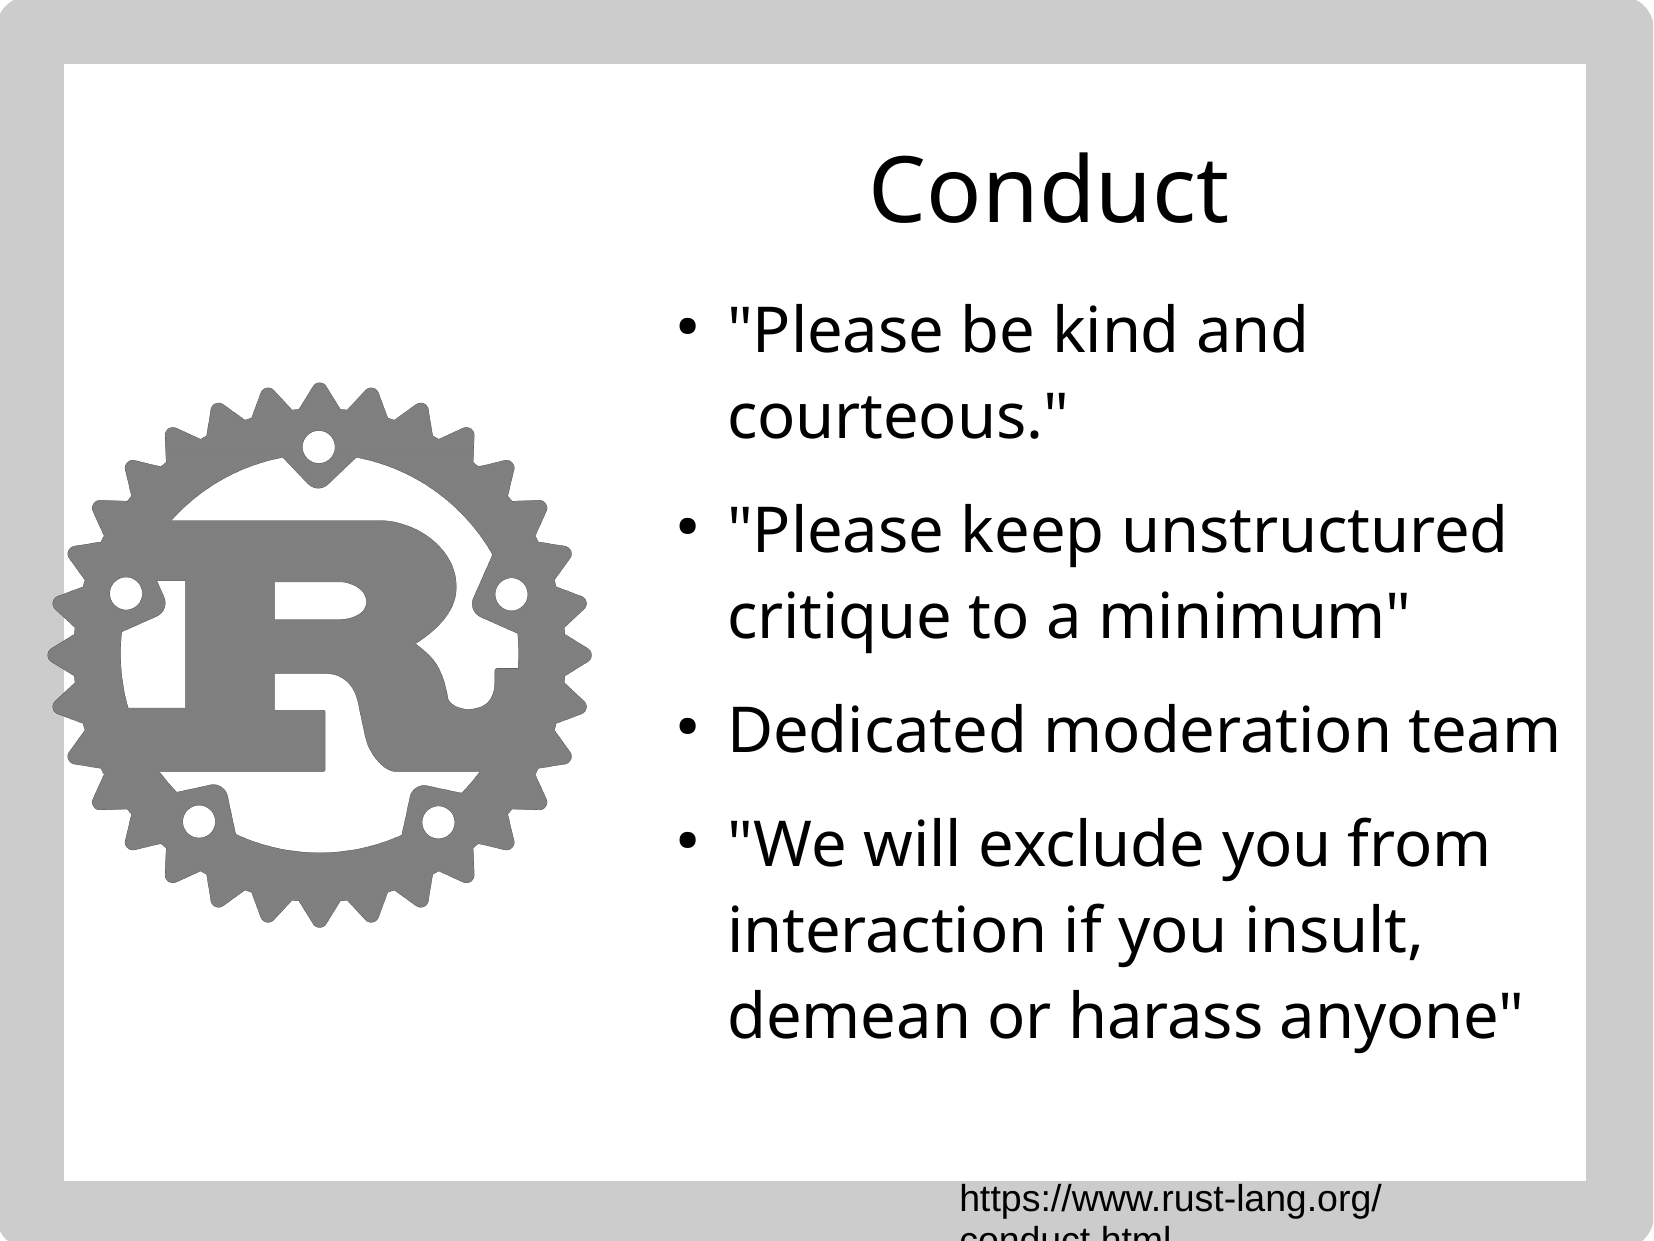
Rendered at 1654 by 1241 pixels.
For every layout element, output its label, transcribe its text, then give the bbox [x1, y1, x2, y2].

text_box https://www.rust-lang.org/conduct.html [944, 1170, 1609, 1241]
title Conduct [539, 45, 1560, 331]
list "Please be kind and courteous." "Please keep unstructured critique to a minimum" Dedicated moderation team "We will exclude you from interaction if you insult, demean or harass anyone" [659, 285, 1571, 1156]
picture [44, 379, 595, 931]
